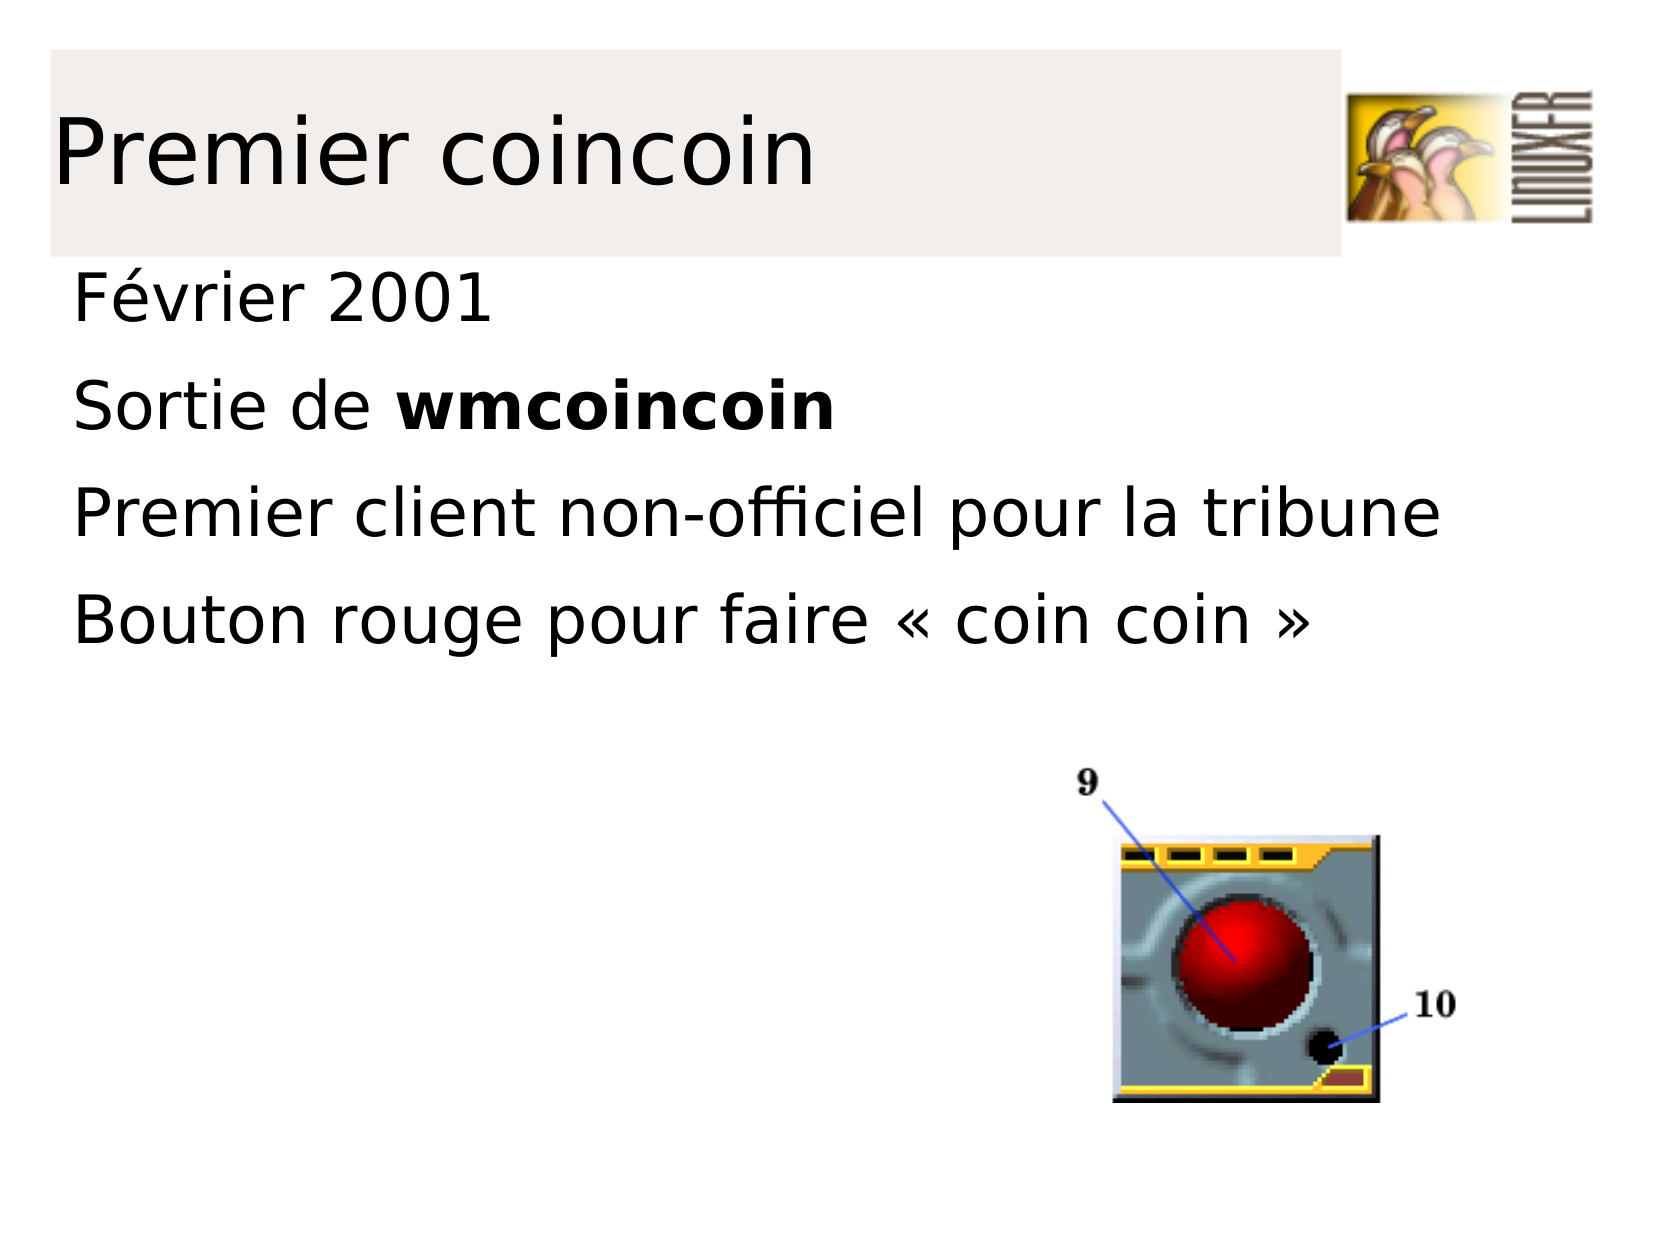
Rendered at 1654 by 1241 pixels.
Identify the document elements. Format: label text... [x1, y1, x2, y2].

picture [1342, 88, 1601, 229]
title Premier coincoin [51, 49, 1342, 257]
list Février 2001 Sortie de wmcoincoin Premier client non-officiel pour la tribune Bouton rouge pour faire « coin coin » [54, 259, 1628, 1103]
picture [1059, 750, 1481, 1103]
